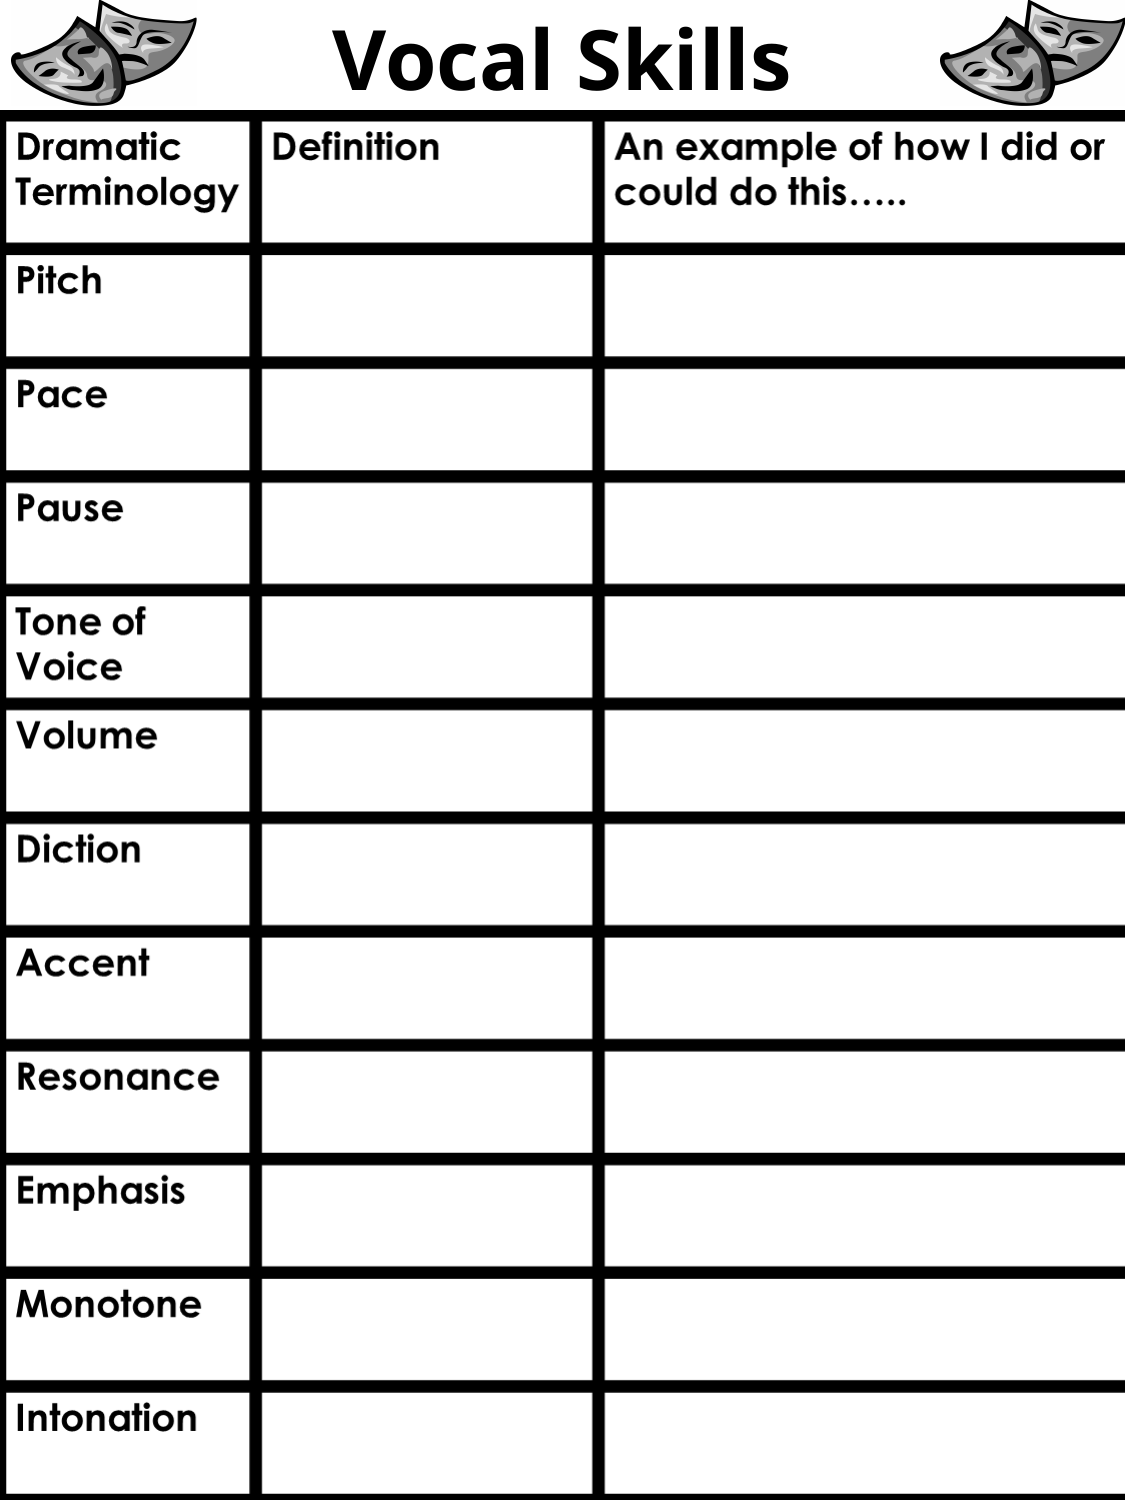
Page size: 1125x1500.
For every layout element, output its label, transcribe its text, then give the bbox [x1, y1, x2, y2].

picture [0, 117, 1125, 1500]
text_box Vocal Skills [0, 0, 1125, 117]
picture [11, 0, 197, 106]
picture [940, 0, 1125, 106]
